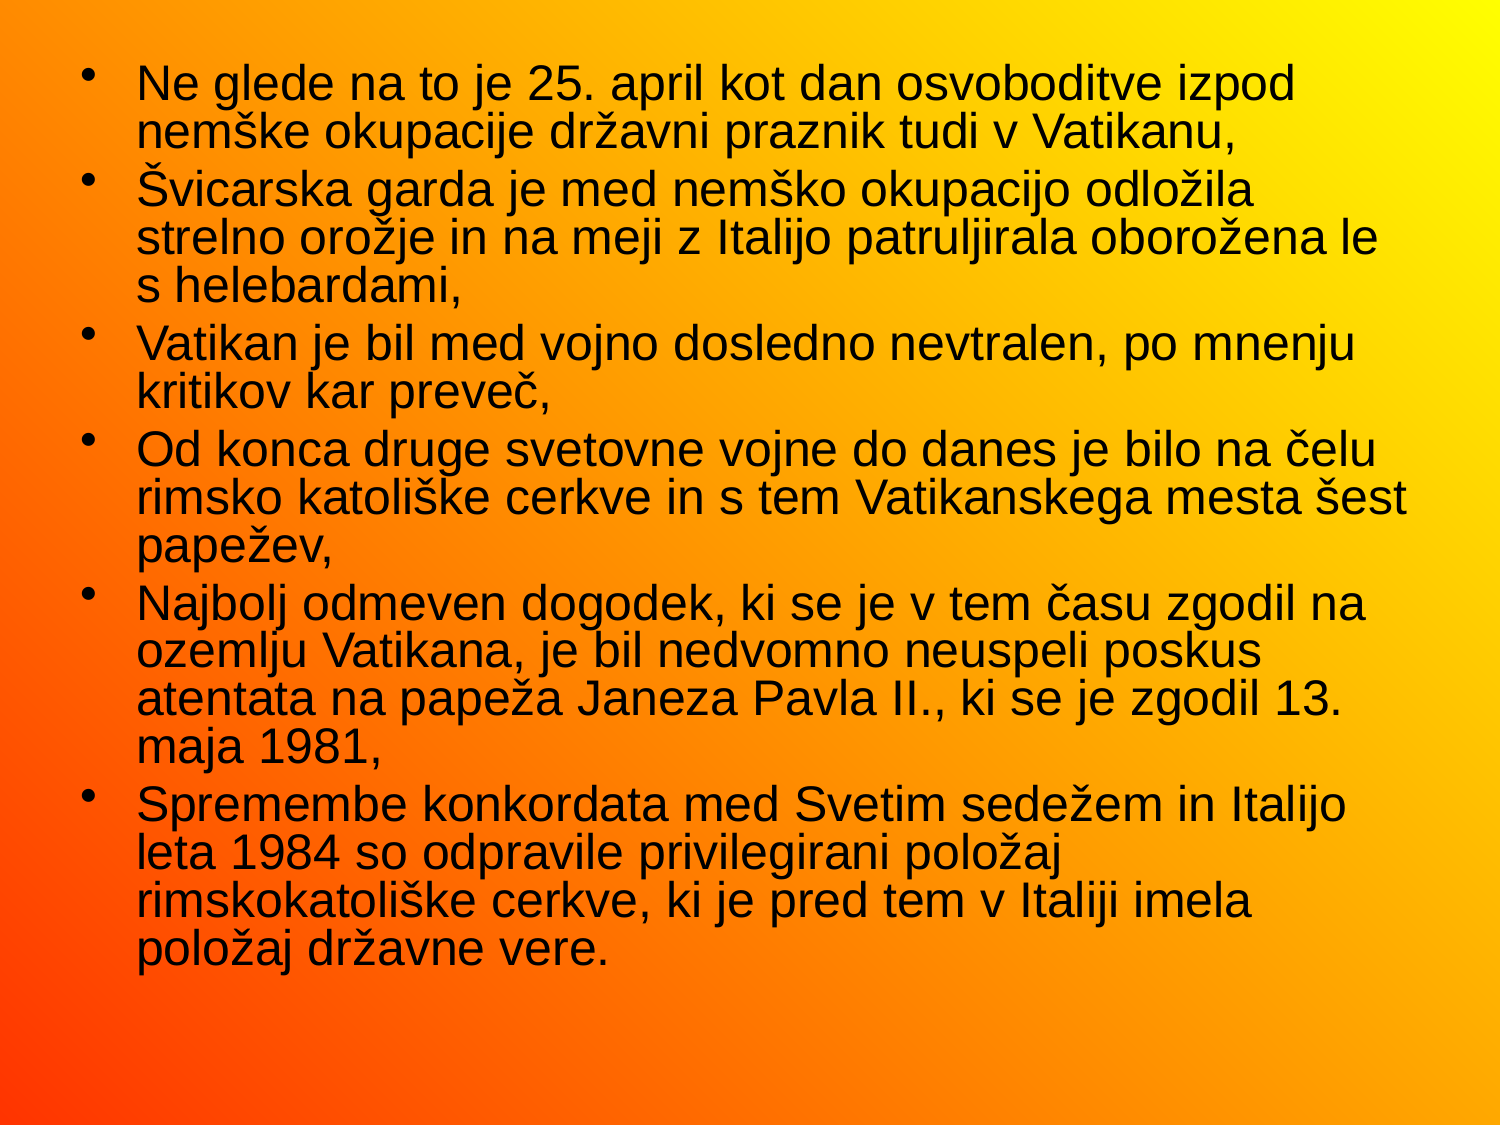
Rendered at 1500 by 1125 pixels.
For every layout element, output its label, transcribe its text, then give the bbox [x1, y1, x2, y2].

list Ne glede na to je 25. april kot dan osvoboditve izpod nemške okupacije državni praznik tudi v Vatikanu, Švicarska garda je med nemško okupacijo odložila strelno orožje in na meji z Italijo patruljirala oborožena le s helebardami, Vatikan je bil med vojno dosledno nevtralen, po mnenju kritikov kar preveč, Od konca druge svetovne vojne do danes je bilo na čelu rimsko katoliške cerkve in s tem Vatikanskega mesta šest papežev, Najbolj odmeven dogodek, ki se je v tem času zgodil na ozemlju Vatikana, je bil nedvomno neuspeli poskus atentata na papeža Janeza Pavla II., ki se je zgodil 13. maja 1981, Spremembe konkordata med Svetim sedežem in Italijo leta 1984 so odpravile privilegirani položaj rimskokatoliške cerkve, ki je pred tem v Italiji imela položaj državne vere. [64, 54, 1427, 798]
